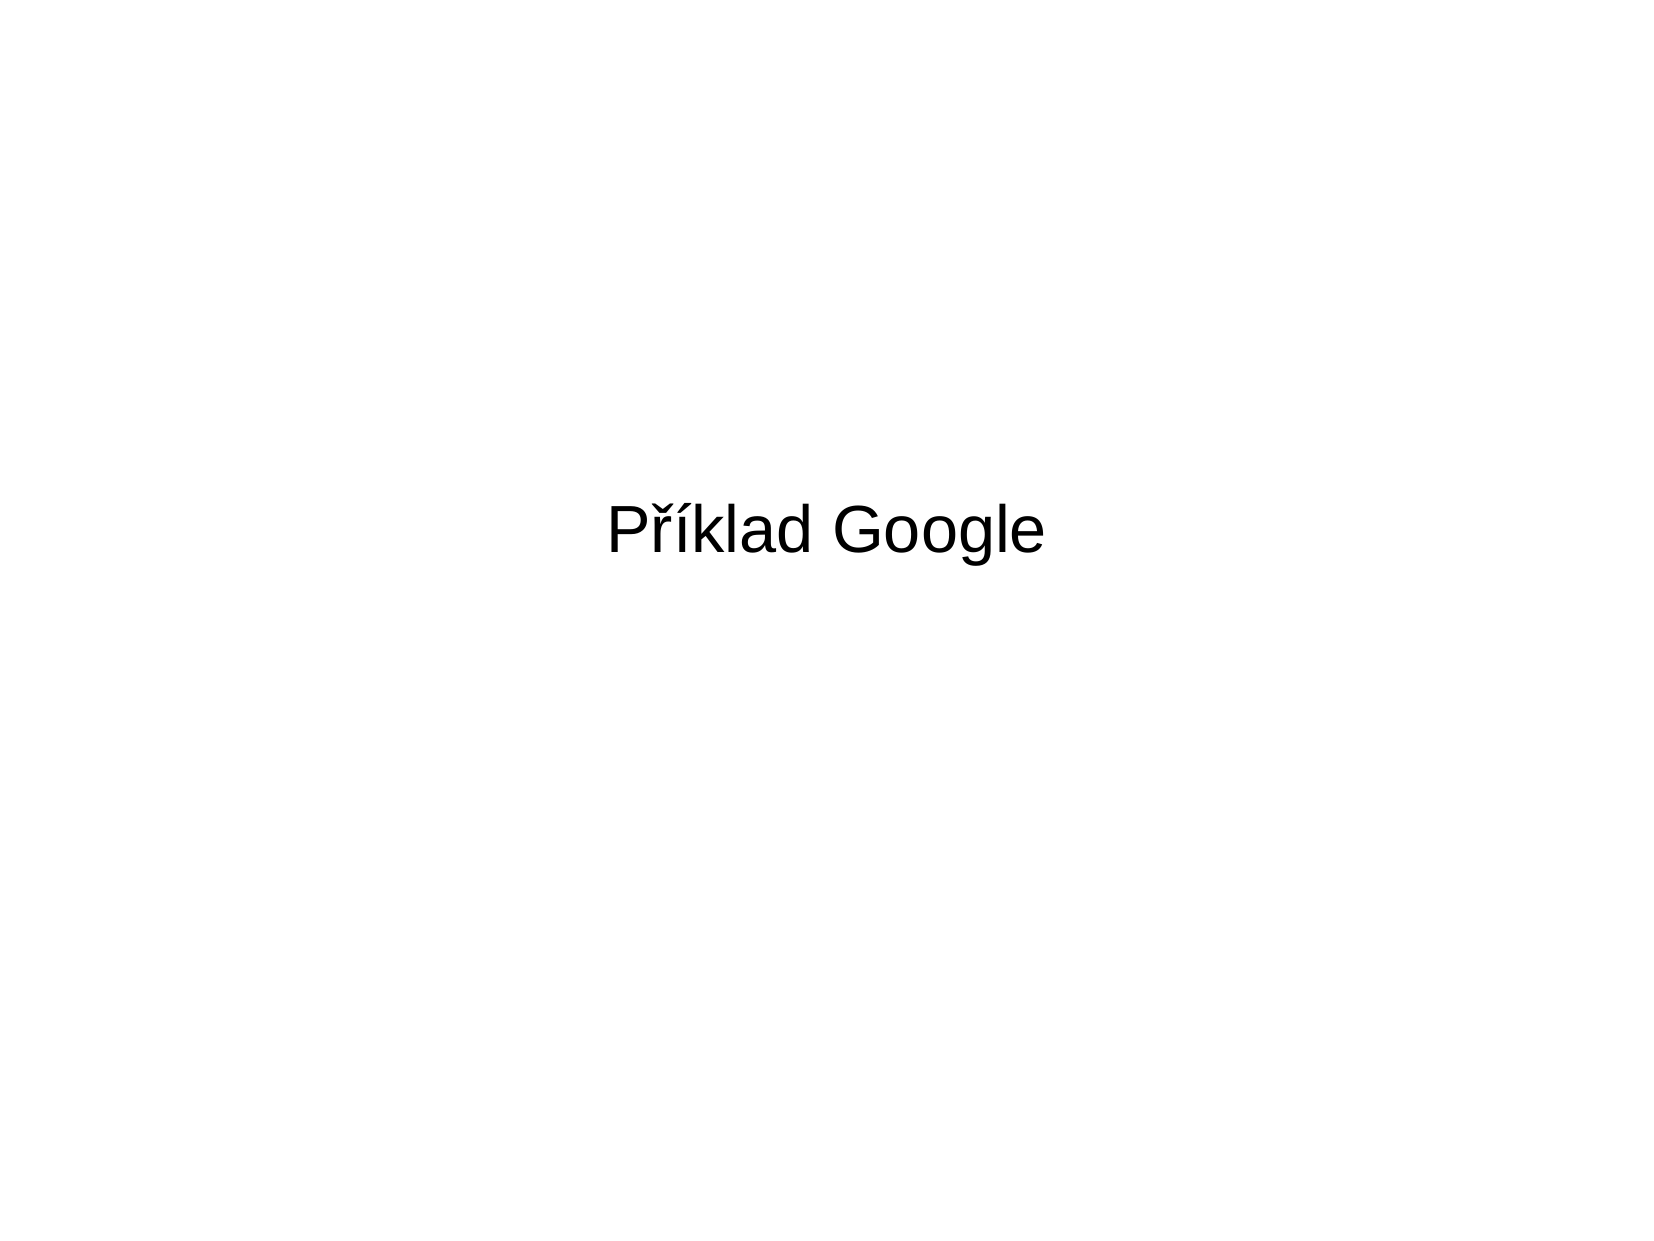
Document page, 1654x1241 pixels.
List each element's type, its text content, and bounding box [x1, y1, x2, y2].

subtitle Příklad Google [82, 49, 1571, 1010]
